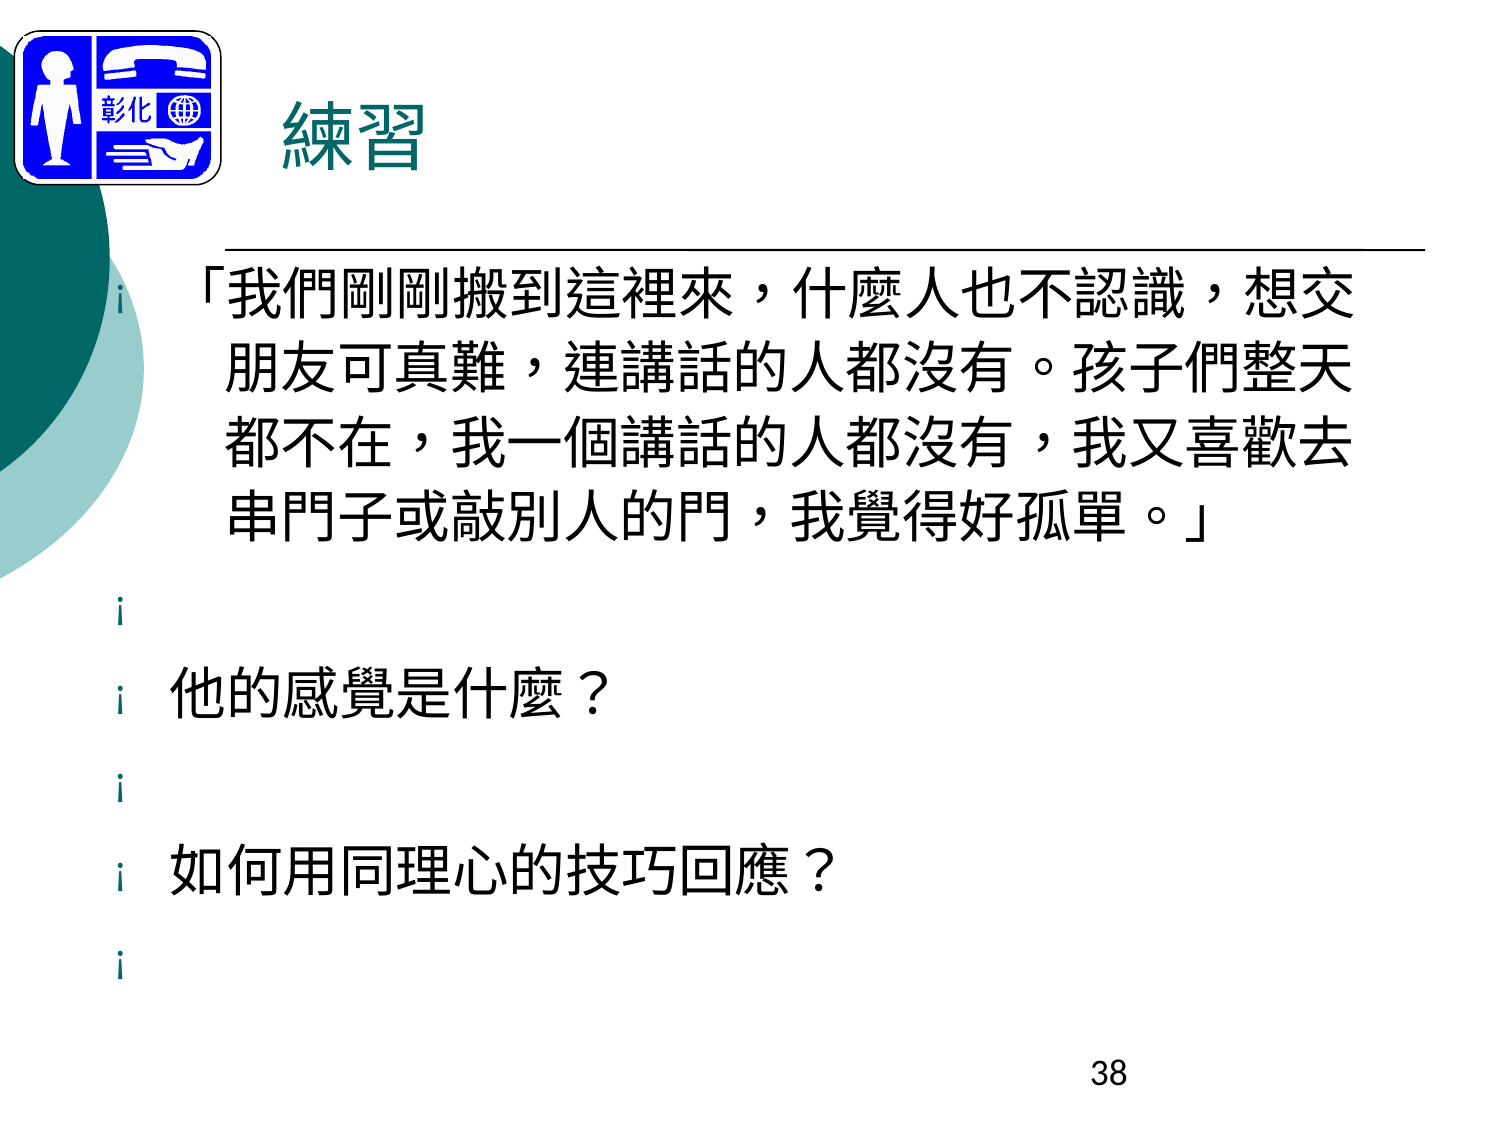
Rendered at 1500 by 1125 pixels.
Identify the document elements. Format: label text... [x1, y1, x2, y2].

picture [23, 36, 211, 180]
text_box 38 [1074, 1025, 1426, 1101]
title 練習 [265, 37, 1347, 188]
text_box [24, 31, 221, 185]
text_box [14, 37, 23, 179]
list 「我們剛剛搬到這裡來，什麼人也不認識，想交朋友可真難，連講話的人都沒有。孩子們整天都不在，我一個講話的人都沒有，我又喜歡去串門子或敲別人的門，我覺得好孤單。」 他的感覺是什麼？ 如何用同理心的技巧回應？ [100, 243, 1401, 969]
